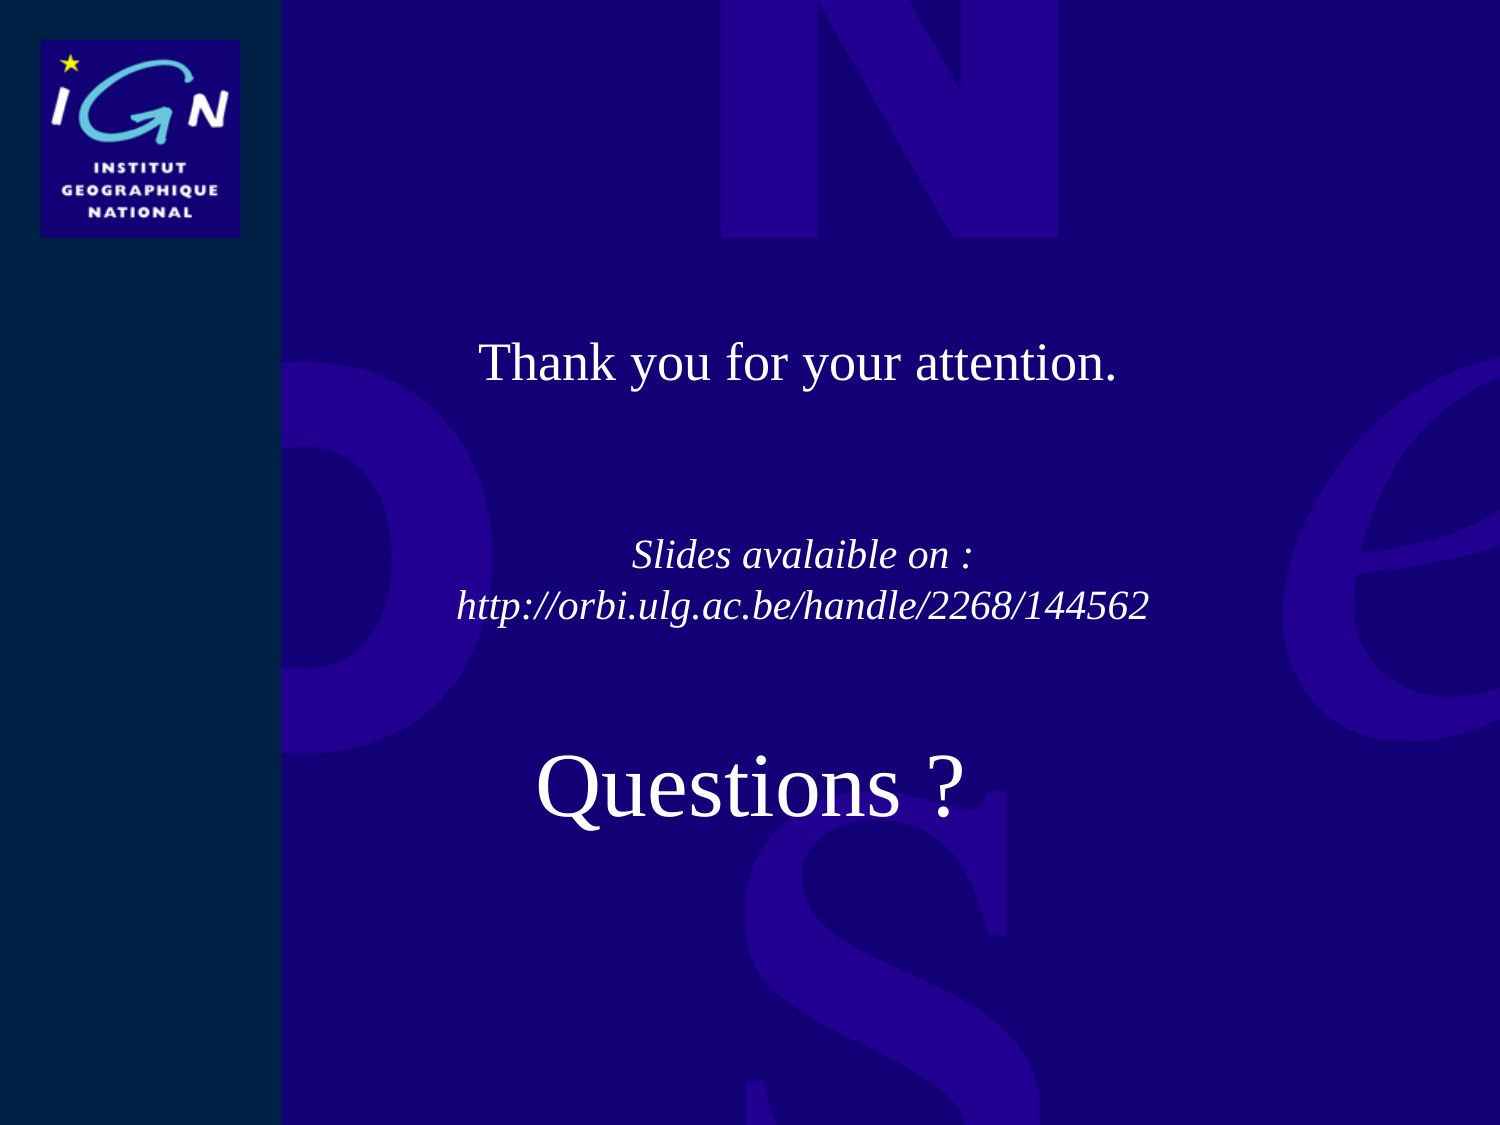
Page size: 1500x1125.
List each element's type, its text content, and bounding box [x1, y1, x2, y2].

picture [0, 0, 1500, 1125]
text_box Slides avalaible on : http://orbi.ulg.ac.be/handle/2268/144562 [441, 519, 1166, 686]
text_box Questions ? [520, 716, 982, 953]
text_box Thank you for your attention. [463, 318, 1134, 519]
